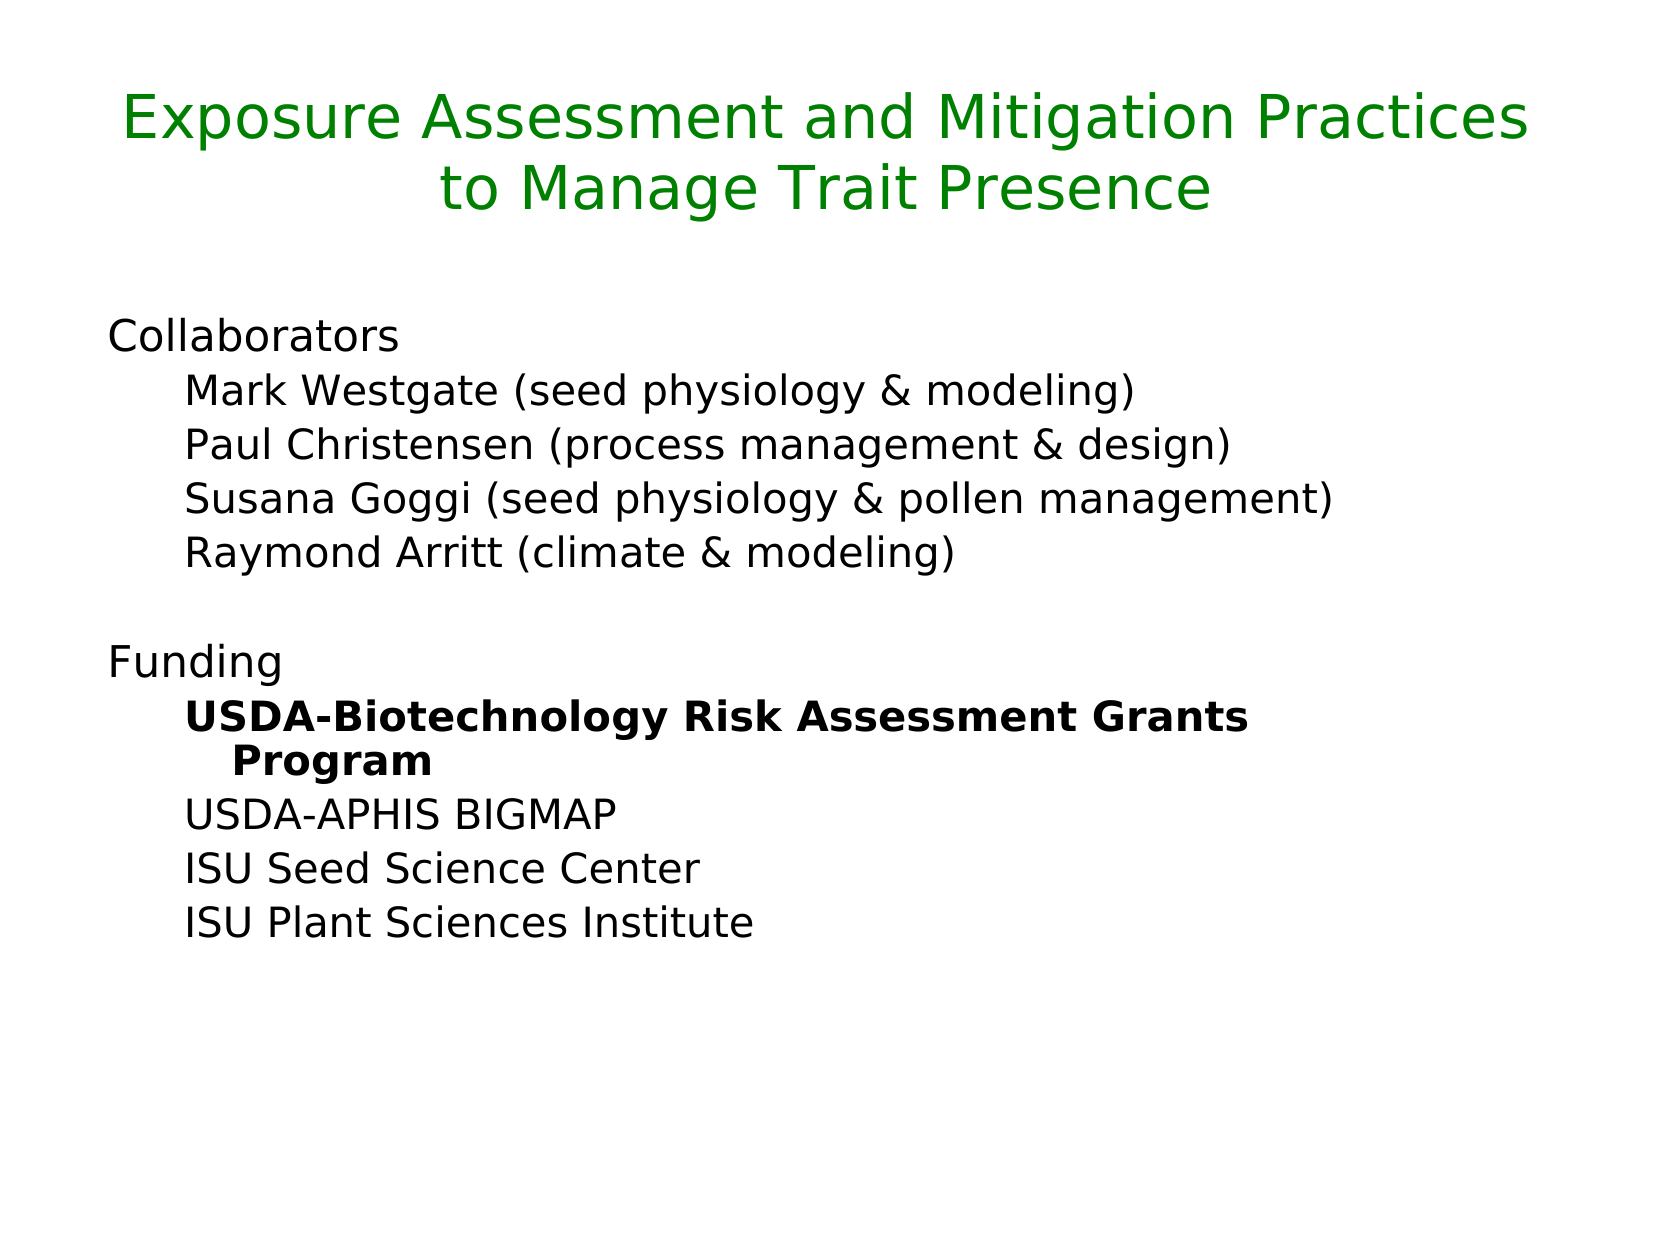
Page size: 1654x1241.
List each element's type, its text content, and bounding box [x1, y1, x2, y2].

list Collaborators Mark Westgate (seed physiology & modeling) Paul Christensen (process management & design) Susana Goggi (seed physiology & pollen management) Raymond Arritt (climate & modeling) Funding USDA-Biotechnology Risk Assessment Grants Program USDA-APHIS BIGMAP ISU Seed Science Center ISU Plant Sciences Institute [75, 306, 1426, 1051]
title Exposure Assessment and Mitigation Practices to Manage Trait Presence [82, 49, 1571, 257]
